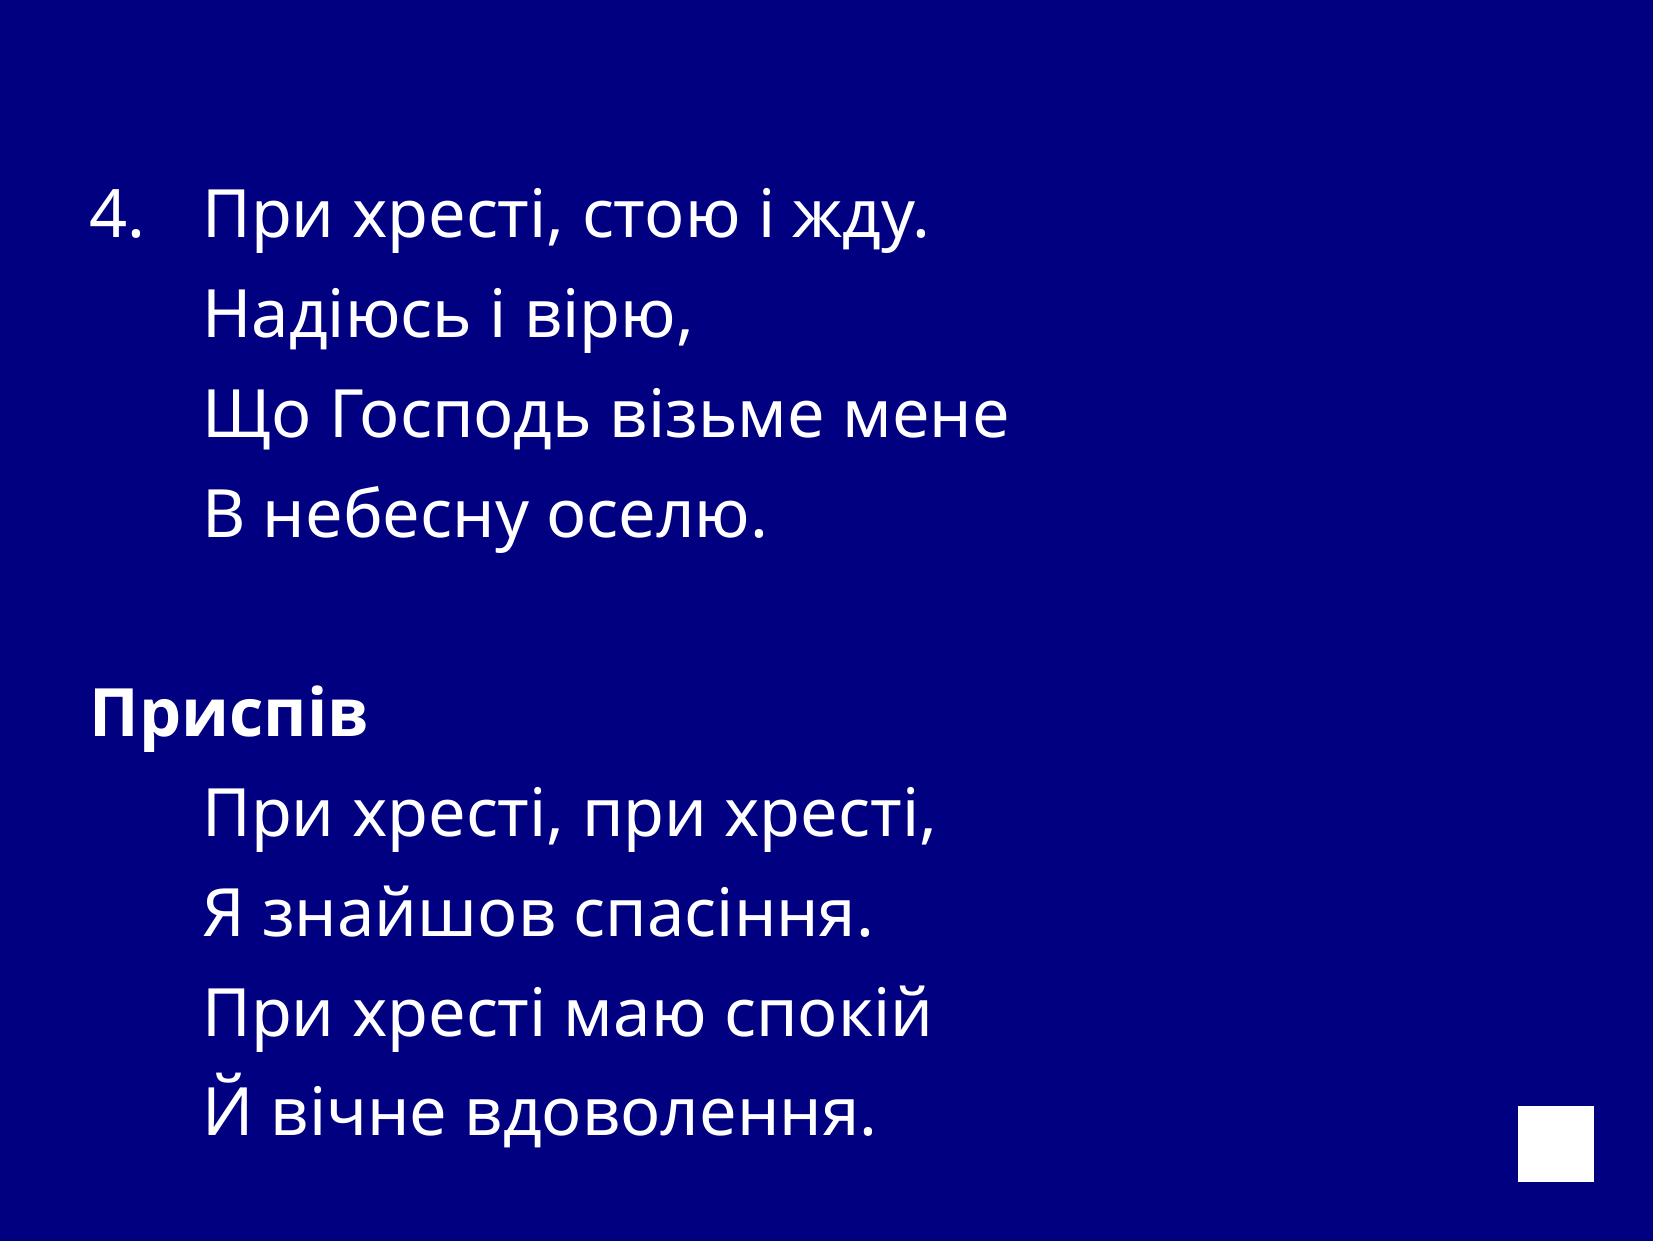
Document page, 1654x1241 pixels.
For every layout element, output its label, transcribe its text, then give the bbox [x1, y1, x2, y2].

text_box 4. При хресті, стою і жду. Надіюсь і вірю, Що Господь візьме мене В небесну оселю. Приспів При хресті, при хресті, Я знайшов спасіння. При хресті маю спокій Й вічне вдоволення. [75, 150, 1576, 1163]
text_box [1518, 1106, 1594, 1182]
